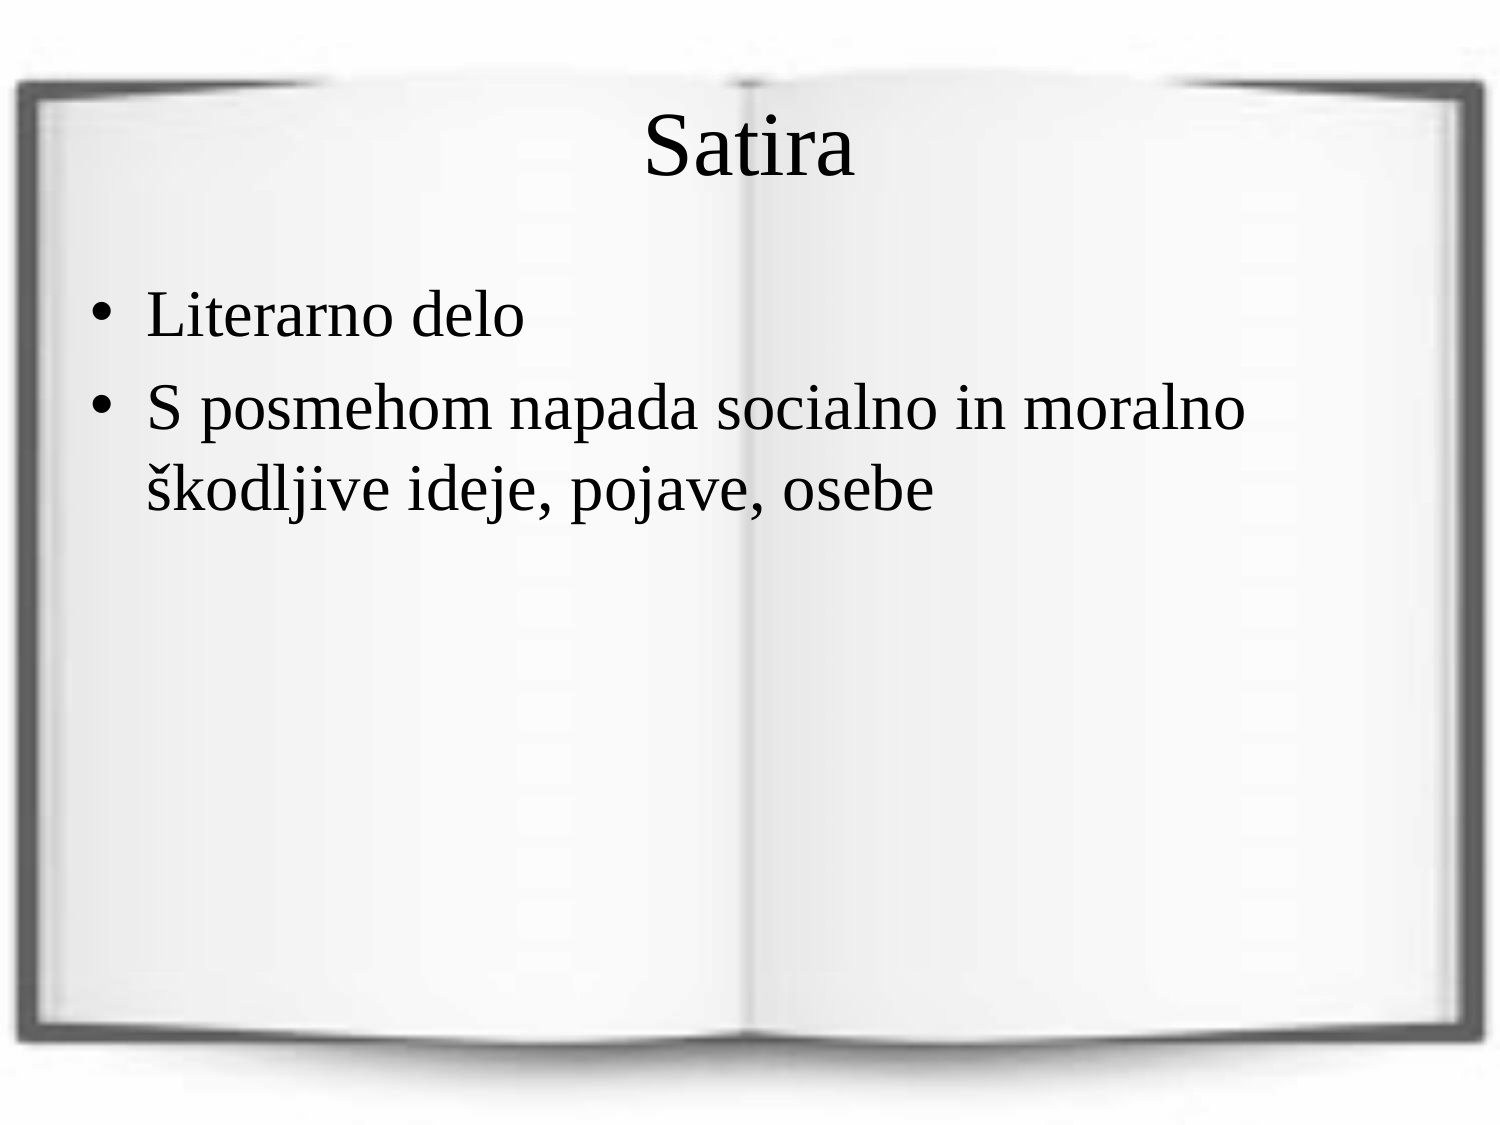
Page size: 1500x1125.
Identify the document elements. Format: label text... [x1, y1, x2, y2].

list Literarno delo S posmehom napada socialno in moralno škodljive ideje, pojave, osebe [75, 262, 1425, 1005]
title Satira [75, 45, 1425, 233]
picture [0, 0, 1500, 1125]
